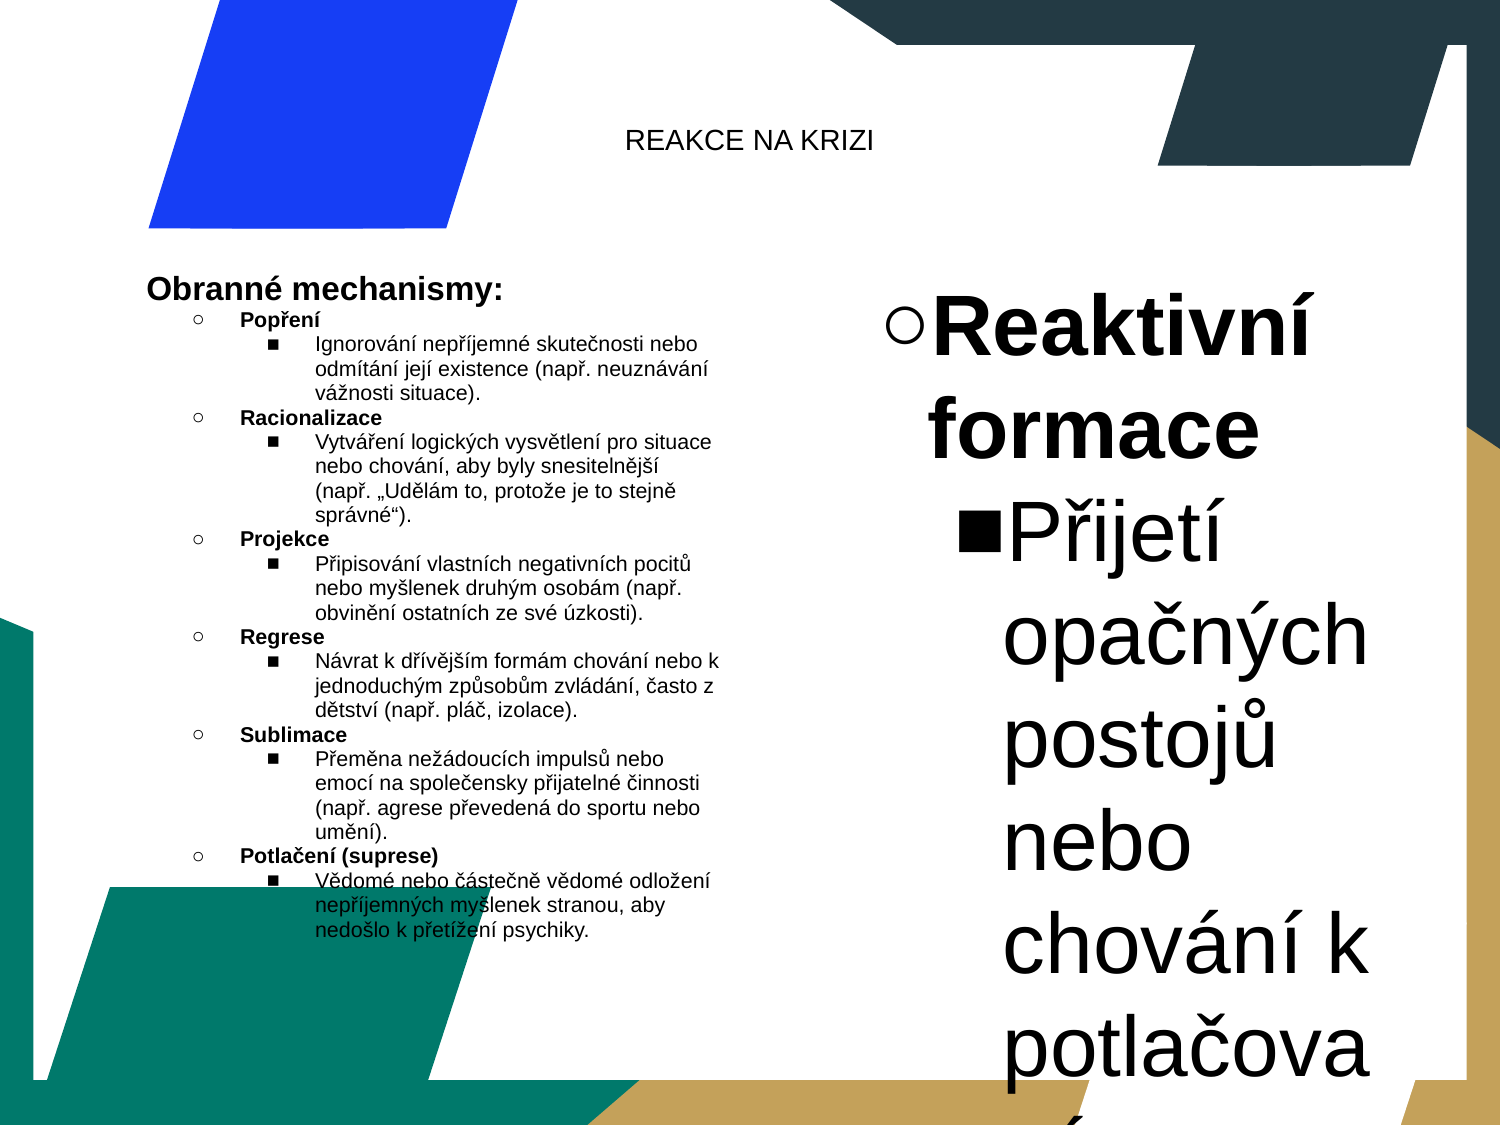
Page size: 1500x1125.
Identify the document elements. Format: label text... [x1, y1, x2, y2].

list Obranné mechanismy: Popření Ignorování nepříjemné skutečnosti nebo odmítání její existence (např. neuznávání vážnosti situace). Racionalizace Vytváření logických vysvětlení pro situace nebo chování, aby byly snesitelnější (např. „Udělám to, protože je to stejně správné“). Projekce Připisování vlastních negativních pocitů nebo myšlenek druhým osobám (např. obvinění ostatních ze své úzkosti). Regrese Návrat k dřívějším formám chování nebo k jednoduchým způsobům zvládání, často z dětství (např. pláč, izolace). Sublimace Přeměna nežádoucích impulsů nebo emocí na společensky přijatelné činnosti (např. agrese převedená do sportu nebo umění). Potlačení (suprese) Vědomé nebo částečně vědomé odložení nepříjemných myšlenek stranou, aby nedošlo k přetížení psychiky. [75, 262, 738, 1005]
title REAKCE NA KRIZI [75, 45, 1425, 233]
list Reaktivní formace Přijetí opačných postojů nebo chování k potlačovaným pocitům (např. silná zdvořilost vůči někomu, koho nemáme rádi). Intelektualizace Zaměření na logické aspekty a analýzu, aby byly potlačeny emoce spojené se situací (např. „O této krizi se raději informuji teoreticky“). Identifikace Přijetí charakteristik nebo vlastností jiné osoby, často jako forma obrany proti strachu nebo pocitu méněcennosti (např. identifikace s hrdiny nebo autoritami). Idealizace Přisuzování nerealisticky pozitivních vlastností lidem nebo situacím, což snižuje pocit zklamání nebo frustrace. [762, 262, 1425, 1005]
